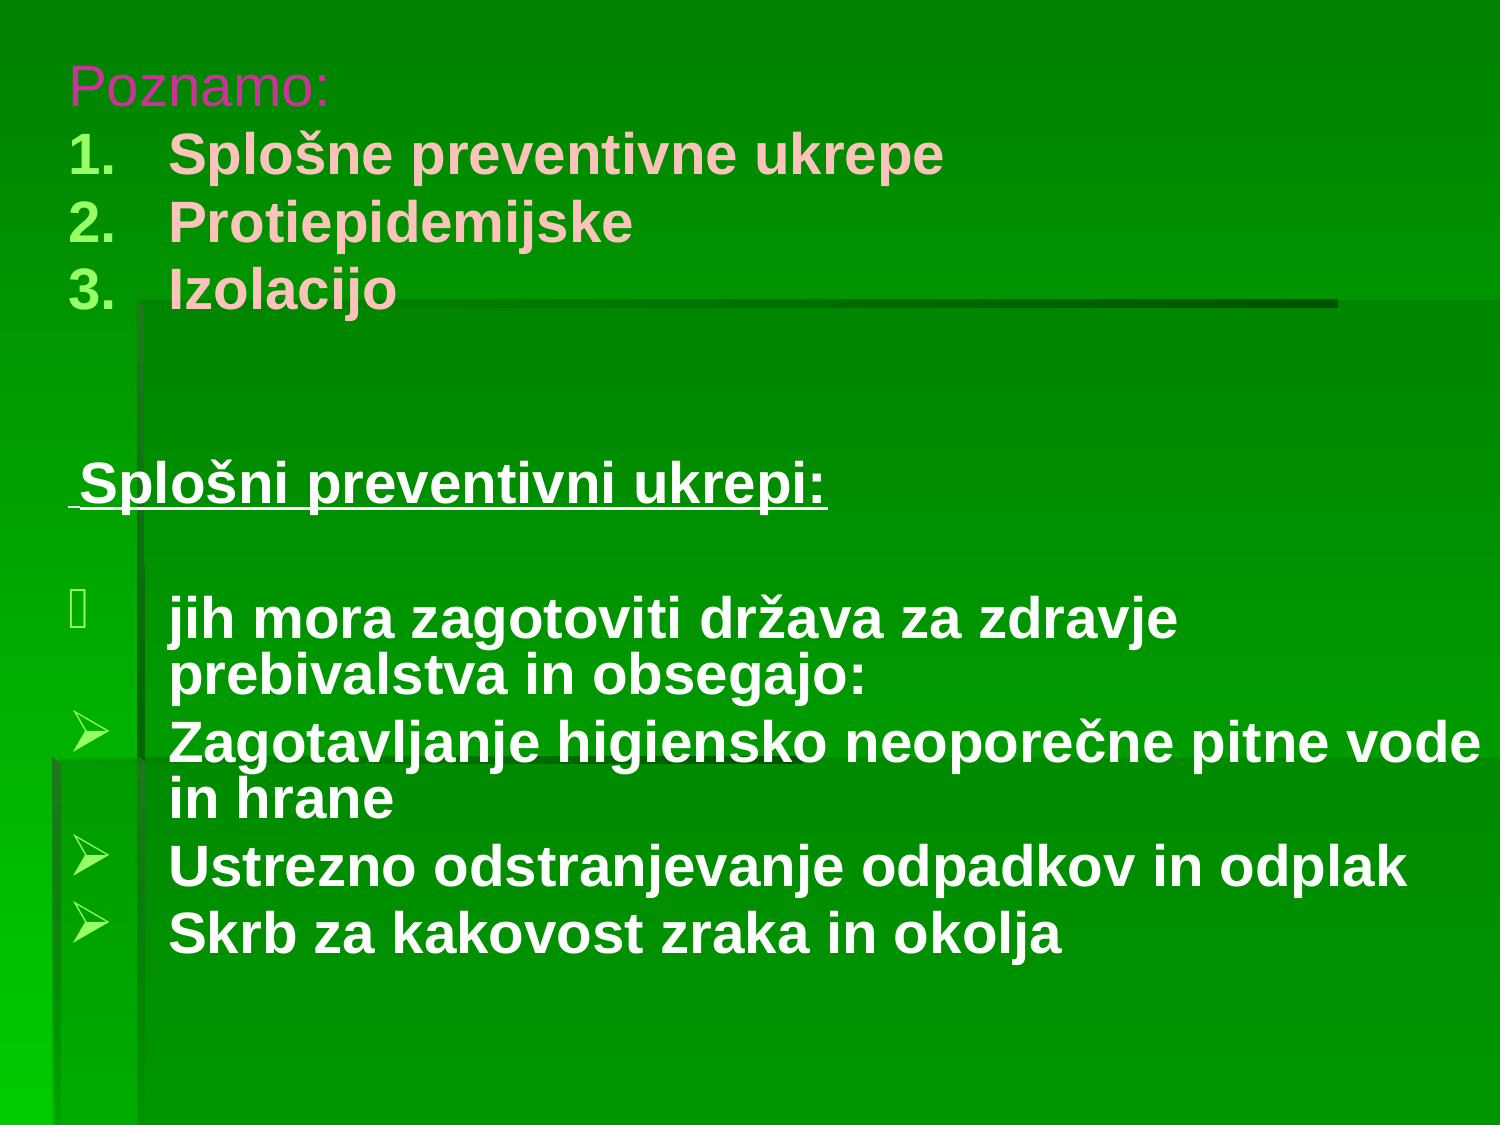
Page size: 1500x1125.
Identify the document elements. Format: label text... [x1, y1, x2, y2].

list Poznamo: Splošne preventivne ukrepe Protiepidemijske Izolacijo Splošni preventivni ukrepi: jih mora zagotoviti država za zdravje prebivalstva in obsegajo: Zagotavljanje higiensko neoporečne pitne vode in hrane Ustrezno odstranjevanje odpadkov in odplak Skrb za kakovost zraka in okolja [53, 54, 1500, 1083]
